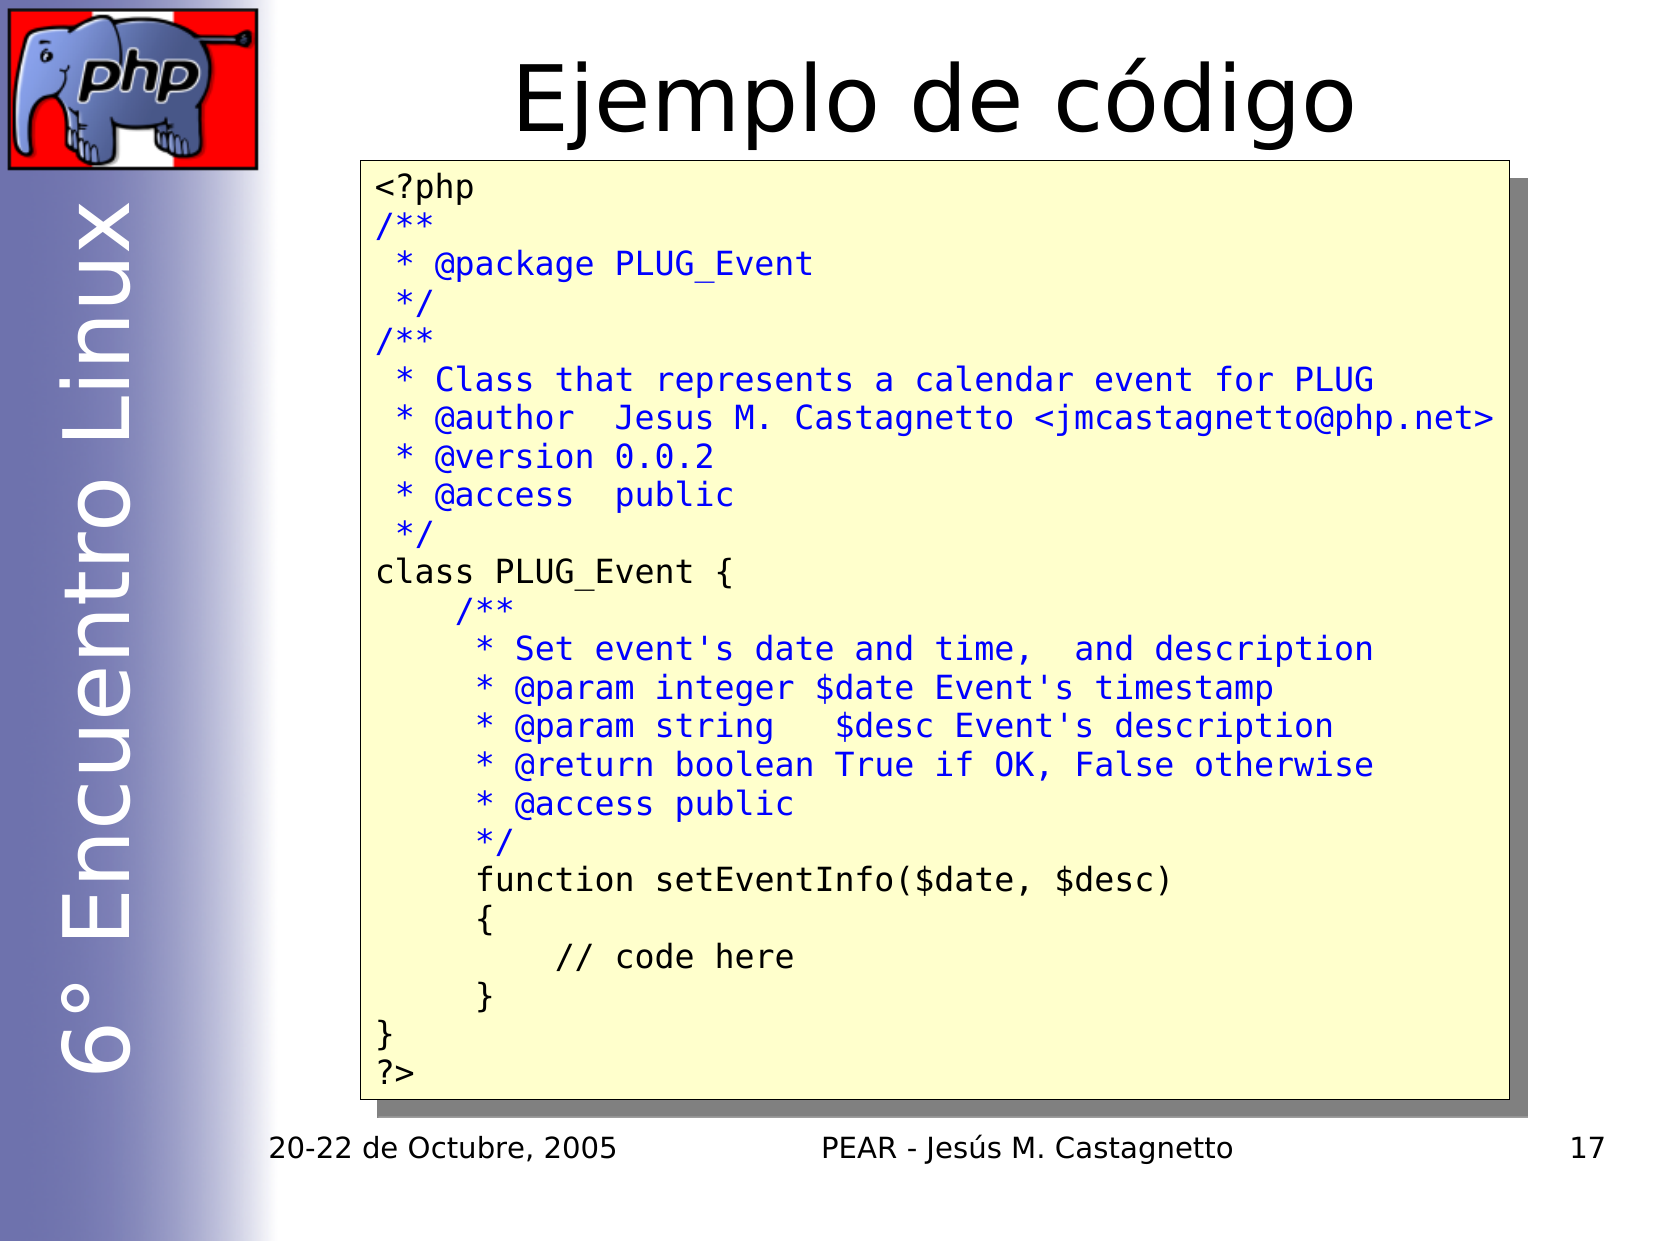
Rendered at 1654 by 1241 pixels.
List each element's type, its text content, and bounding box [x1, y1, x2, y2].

title Ejemplo de código [300, 0, 1571, 204]
text_box <?php /** * @package PLUG_Event */ /** * Class that represents a calendar event for PLUG * @author Jesus M. Castagnetto <jmcastagnetto@php.net> * @version 0.0.2 * @access public */ class PLUG_Event { /** * Set event's date and time, and description * @param integer $date Event's timestamp * @param string $desc Event's description * @return boolean True if OK, False otherwise * @access public */ function setEventInfo($date, $desc) { // code here } } ?> [360, 160, 1510, 1100]
picture [0, 0, 1654, 1241]
